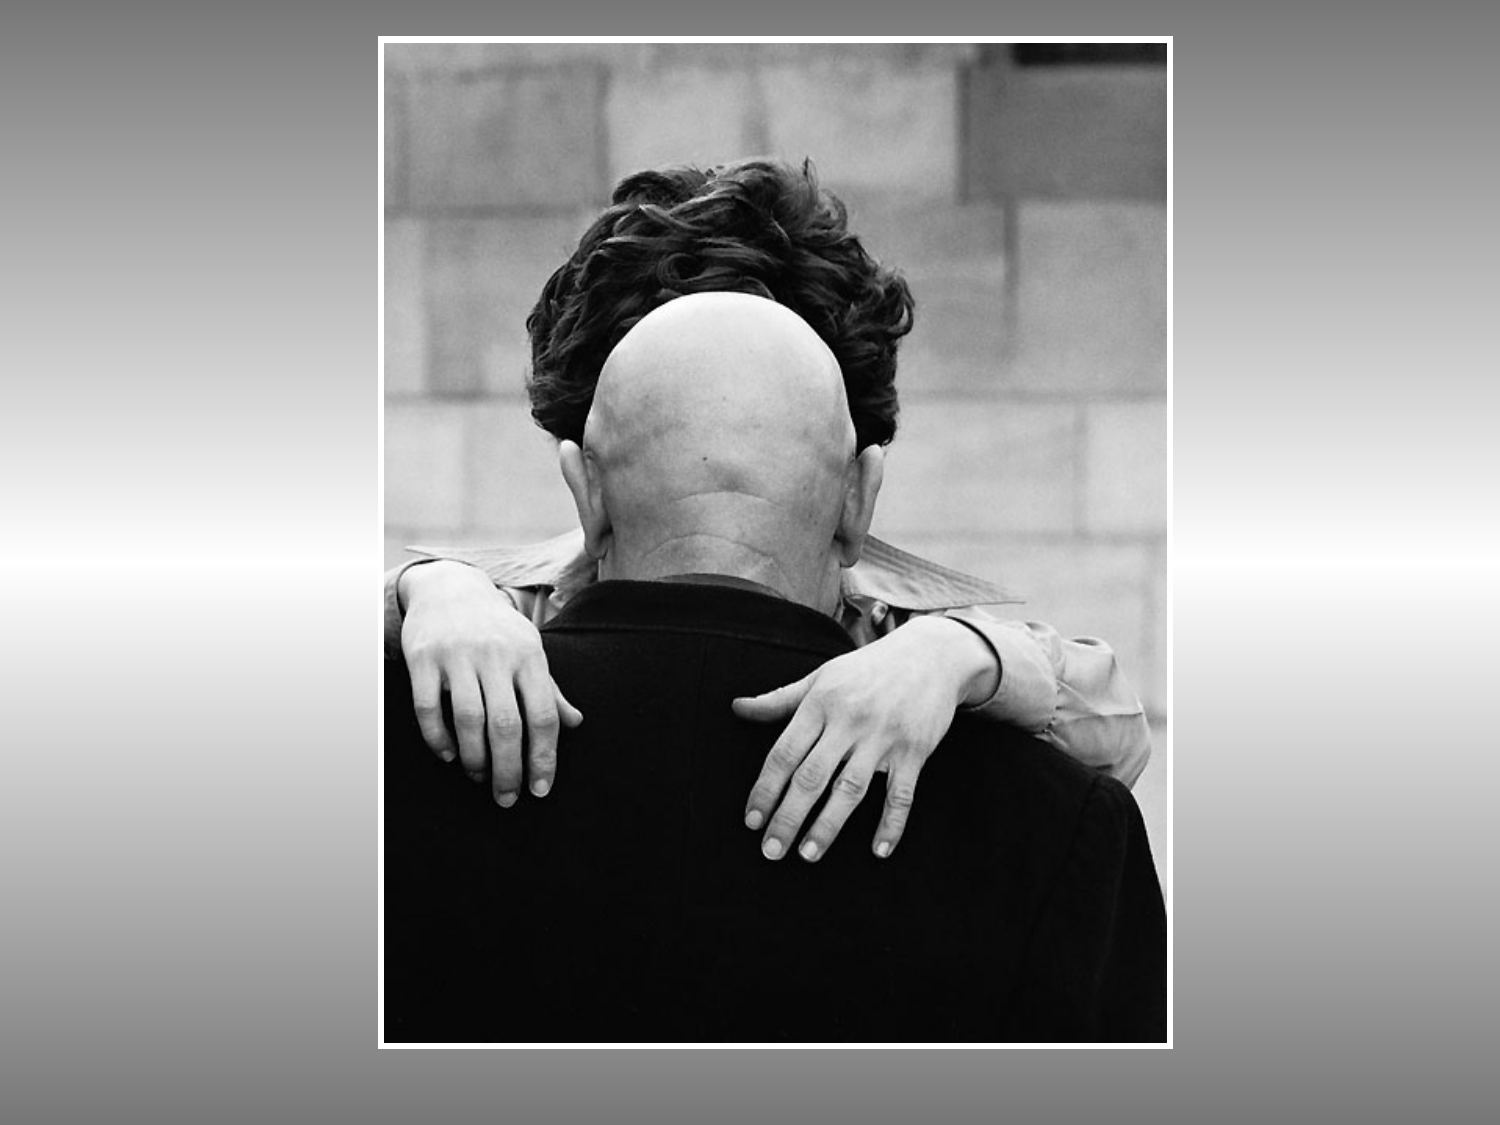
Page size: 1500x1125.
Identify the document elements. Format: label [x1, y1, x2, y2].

picture [383, 42, 1167, 1043]
